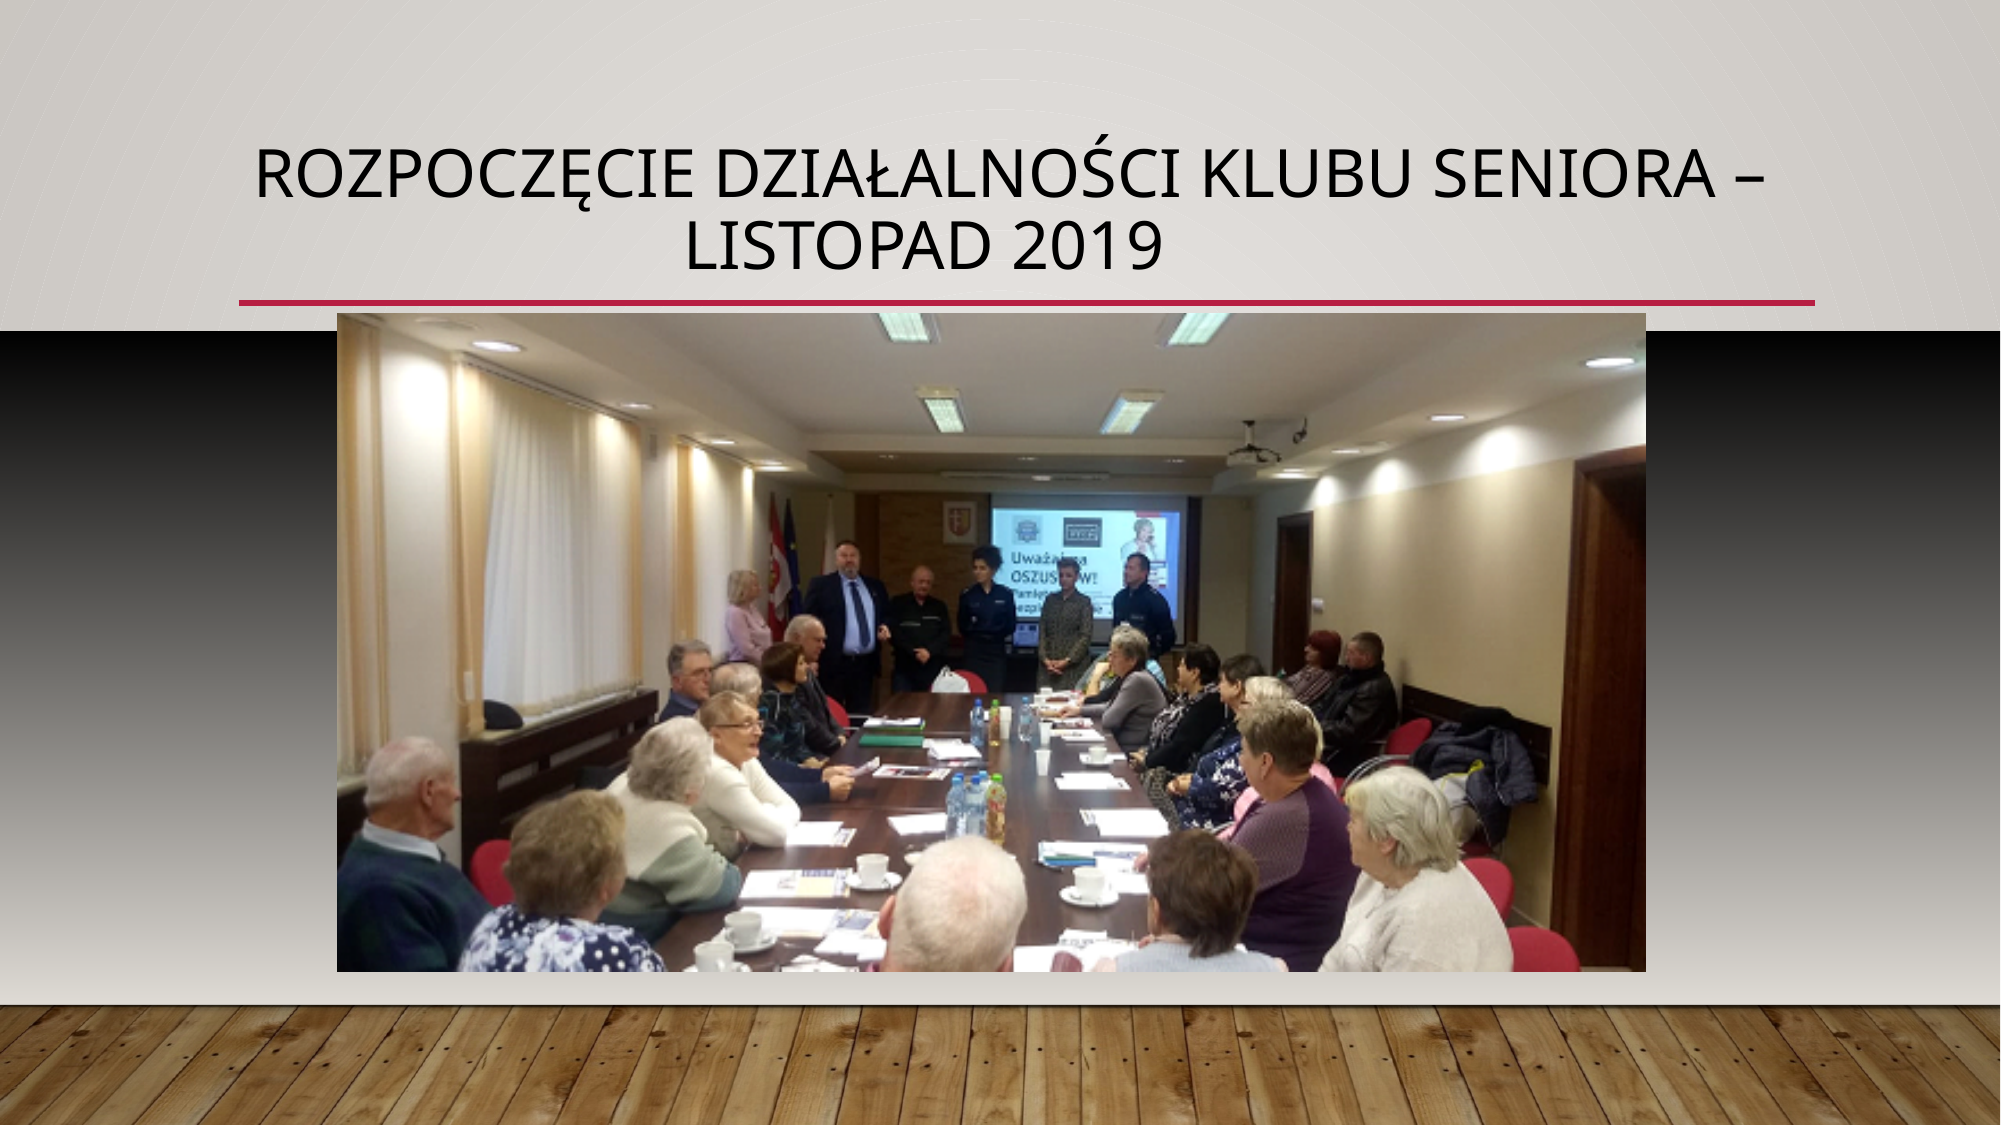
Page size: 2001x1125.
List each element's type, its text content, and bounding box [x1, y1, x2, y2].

picture [337, 314, 1646, 972]
title rozpoczęciE działalności Klubu Seniora – listopad 2019 [238, 131, 1814, 305]
